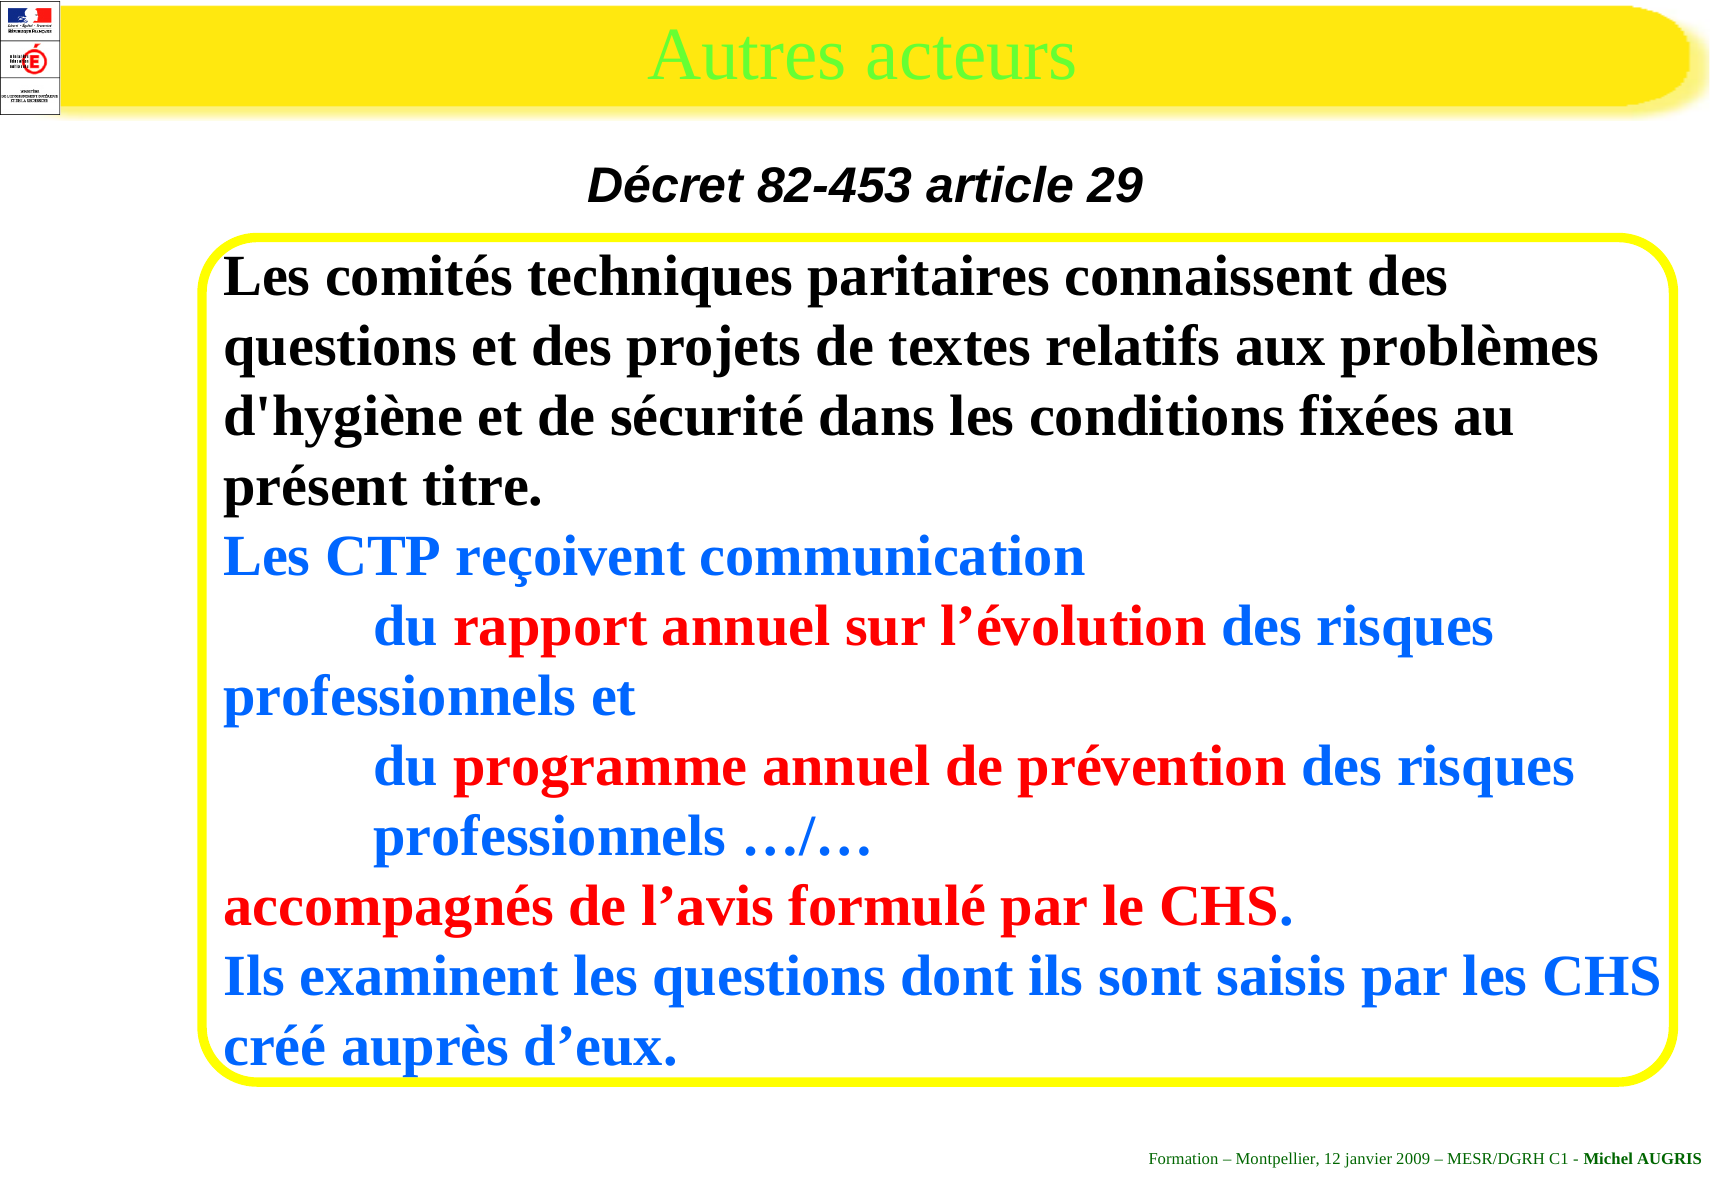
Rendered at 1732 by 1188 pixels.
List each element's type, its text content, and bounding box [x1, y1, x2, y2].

text_box Les comités techniques paritaires connaissent des questions et des projets de textes relatifs aux problèmes d'hygiène et de sécurité dans les conditions fixées au présent titre. Les CTP reçoivent communication du rapport annuel sur l’évolution des risques professionnels et du programme annuel de prévention des risques professionnels …/… accompagnés de l’avis formulé par le CHS. Ils examinent les questions dont ils sont saisis par les CHS créé auprès d’eux. [208, 229, 1679, 288]
text_box Décret 82-453 article 29 [573, 145, 1159, 221]
picture [0, 0, 1710, 121]
text_box Les comités techniques paritaires connaissent des questions et des projets de textes relatifs aux problèmes d'hygiène et de sécurité dans les conditions fixées au présent titre. Les CTP reçoivent communication du rapport annuel sur l’évolution des risques professionnels et du programme annuel de prévention des risques professionnels …/… accompagnés de l’avis formulé par le CHS. Ils examinent les questions dont ils sont saisis par les CHS créé auprès d’eux. [208, 243, 1668, 1077]
text_box Autres acteurs [127, 0, 1599, 100]
